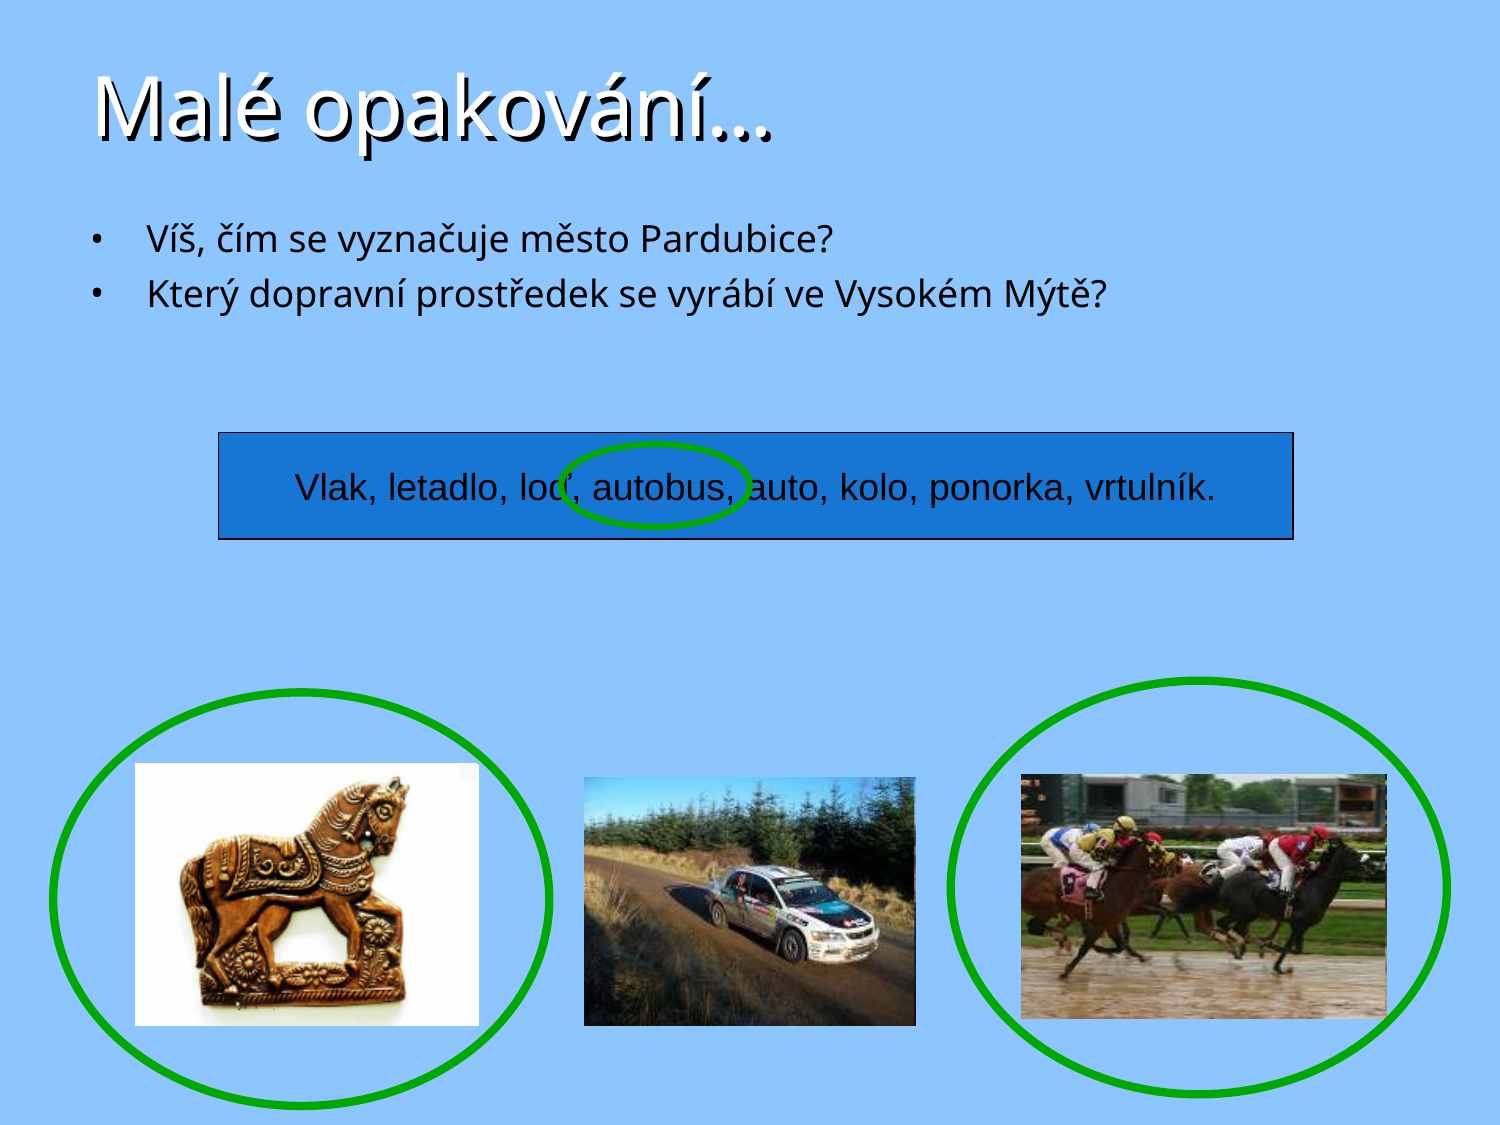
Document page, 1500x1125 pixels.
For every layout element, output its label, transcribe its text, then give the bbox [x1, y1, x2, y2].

title Malé opakování… [75, 45, 1426, 161]
picture [584, 777, 916, 1026]
text_box [950, 680, 1447, 1095]
list Víš, čím se vyznačuje město Pardubice? Který dopravní prostředek se vyrábí ve Vysokém Mýtě? [75, 207, 1426, 339]
text_box Vlak, letadlo, loď, autobus, auto, kolo, ponorka, vrtulník. [218, 432, 1294, 539]
text_box [53, 692, 550, 1106]
text_box [560, 444, 751, 527]
